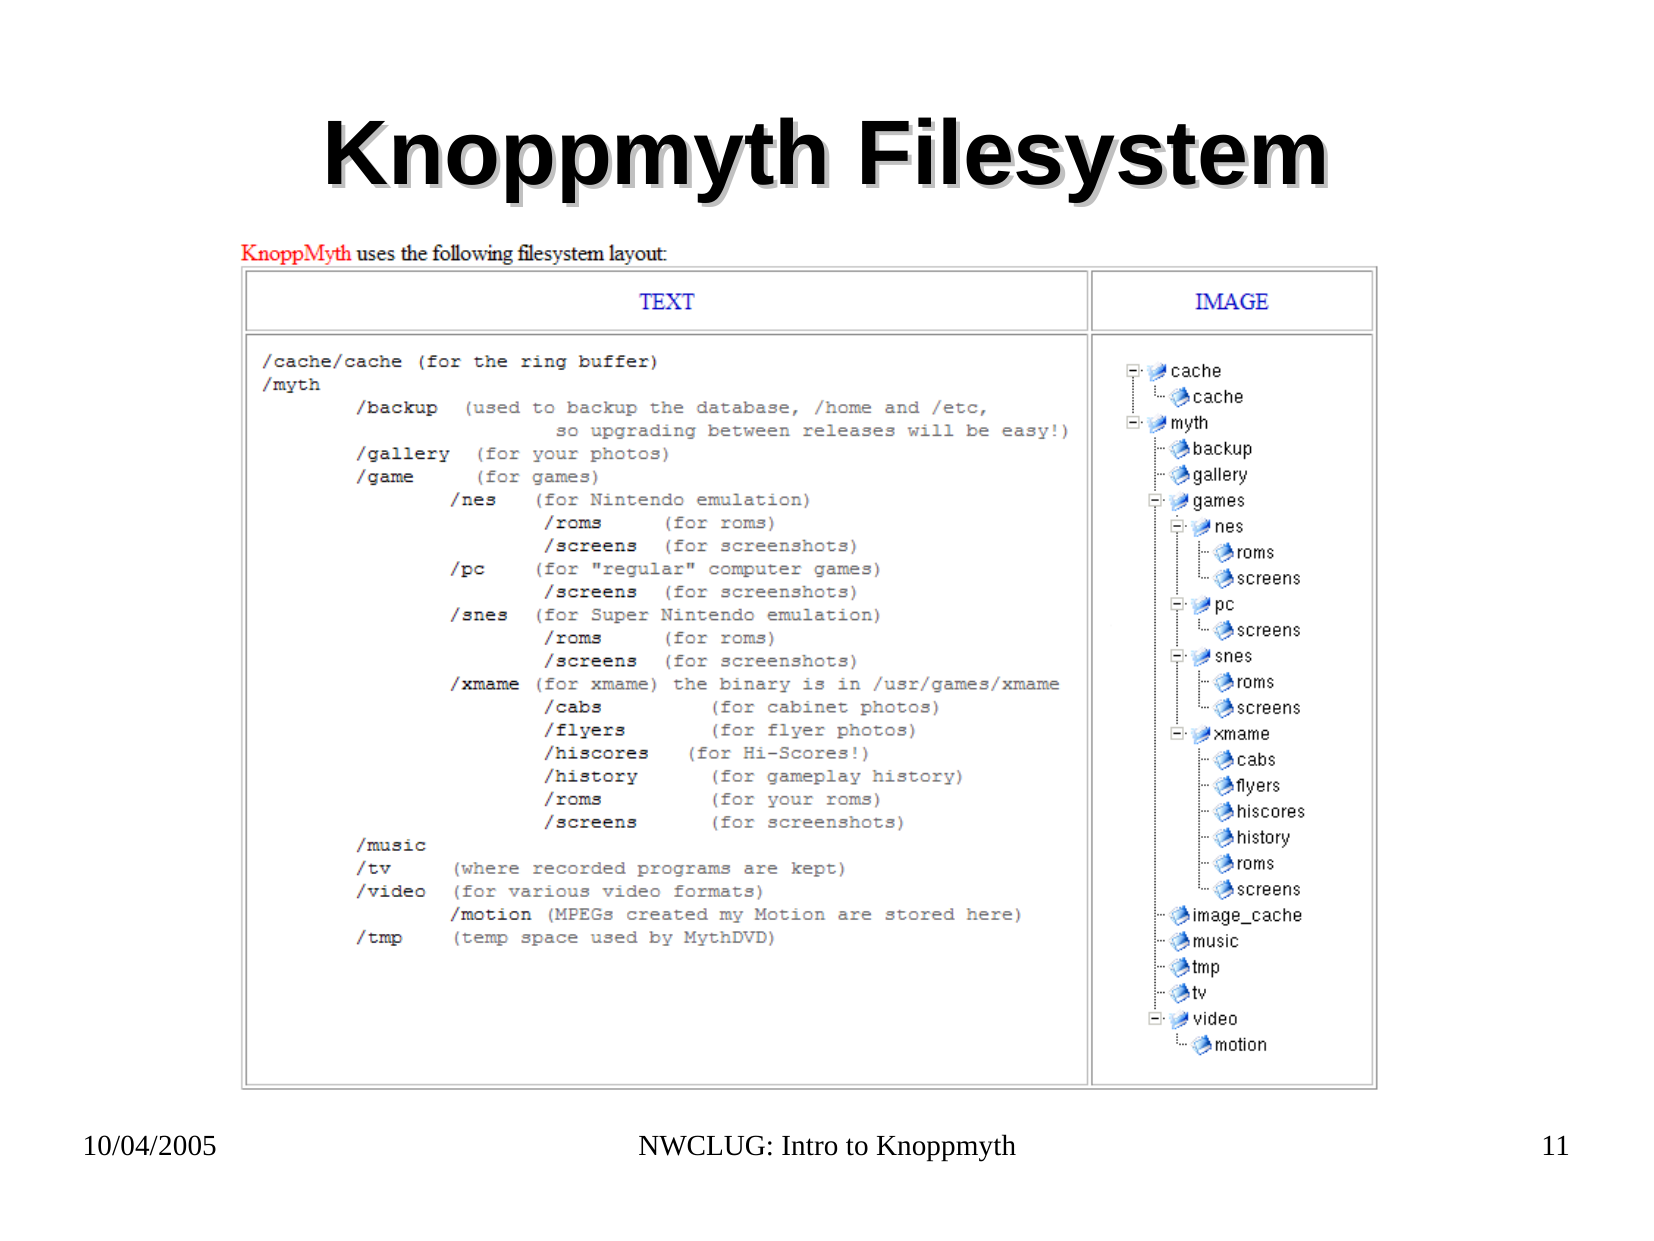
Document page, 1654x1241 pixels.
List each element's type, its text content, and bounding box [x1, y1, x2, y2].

title Knoppmyth Filesystem [82, 49, 1571, 257]
picture [234, 239, 1388, 1100]
